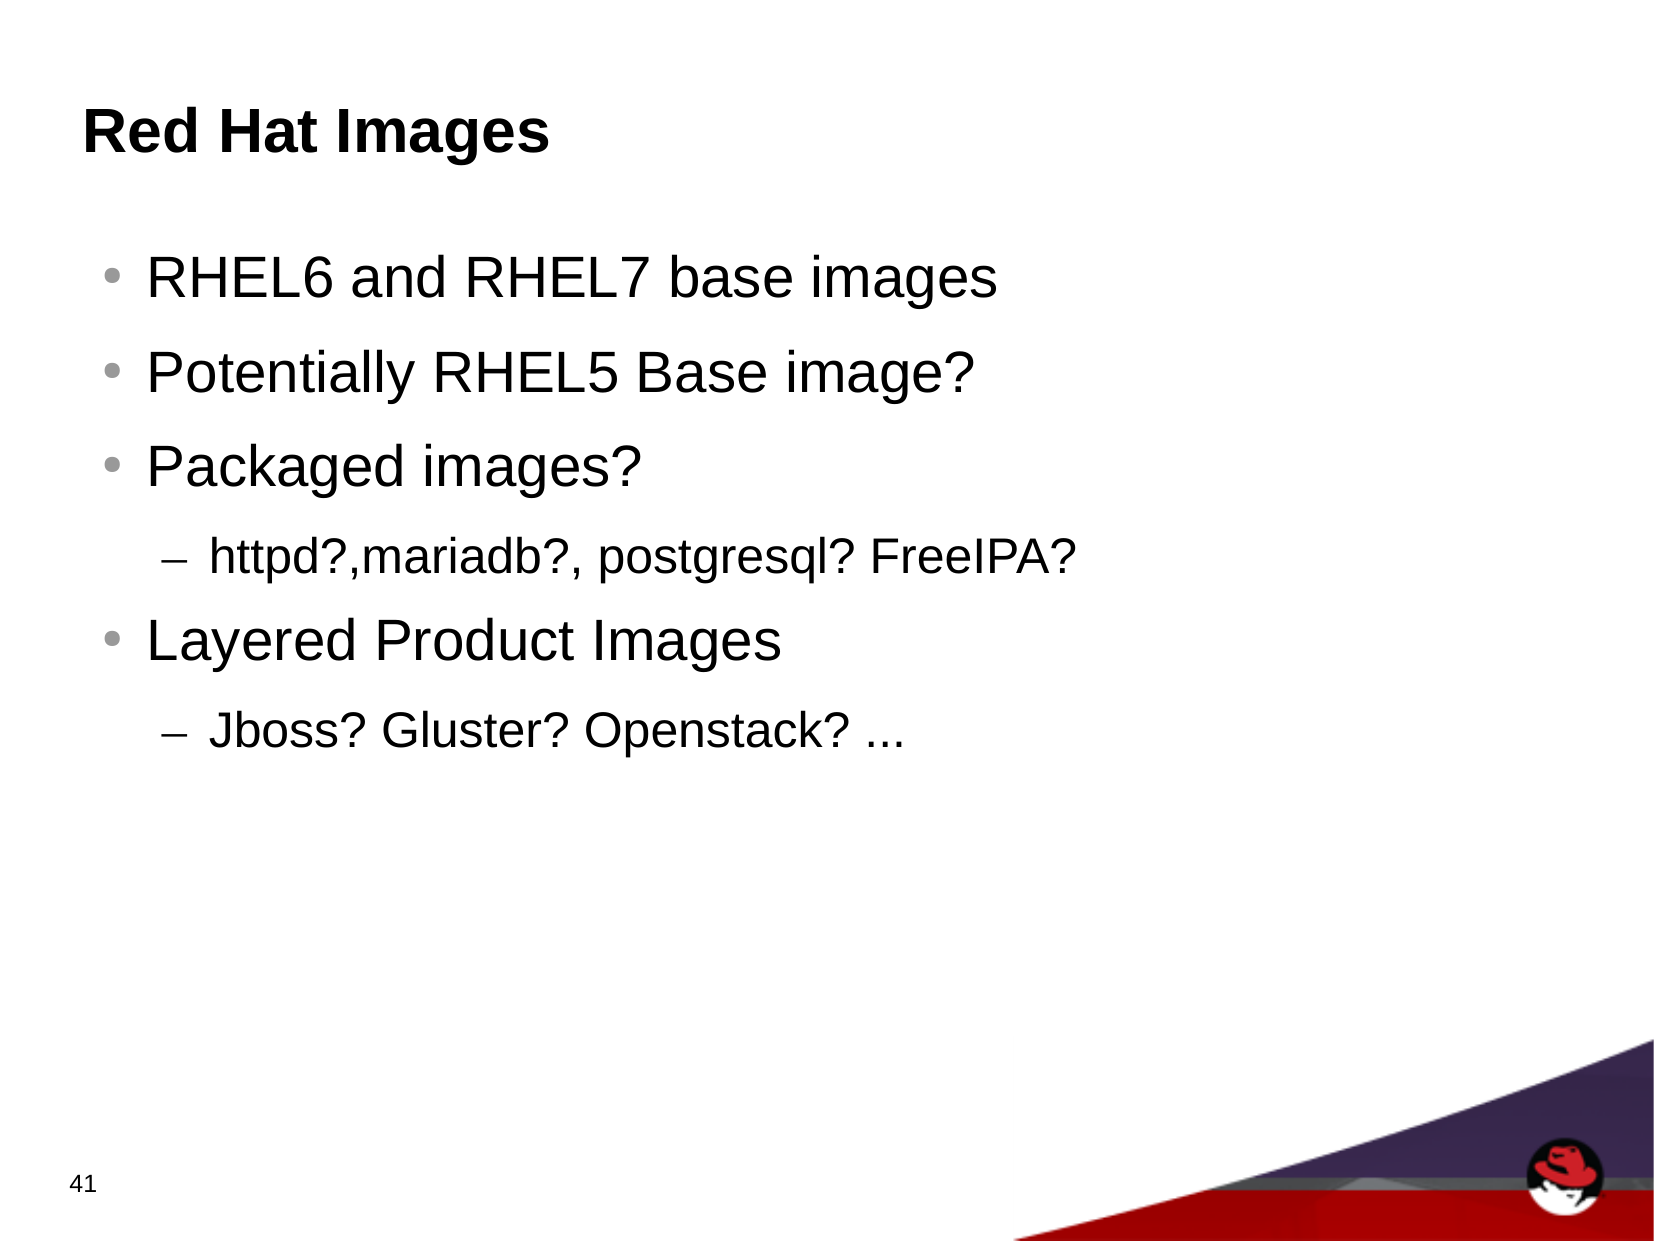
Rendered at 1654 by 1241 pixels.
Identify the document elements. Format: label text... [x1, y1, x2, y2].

title Red Hat Images [82, 37, 1571, 226]
picture [1012, 1036, 1654, 1241]
list RHEL6 and RHEL7 base images Potentially RHEL5 Base image? Packaged images? httpd?,mariadb?, postgresql? FreeIPA? Layered Product Images Jboss? Gluster? Openstack? ... [86, 244, 1576, 1039]
